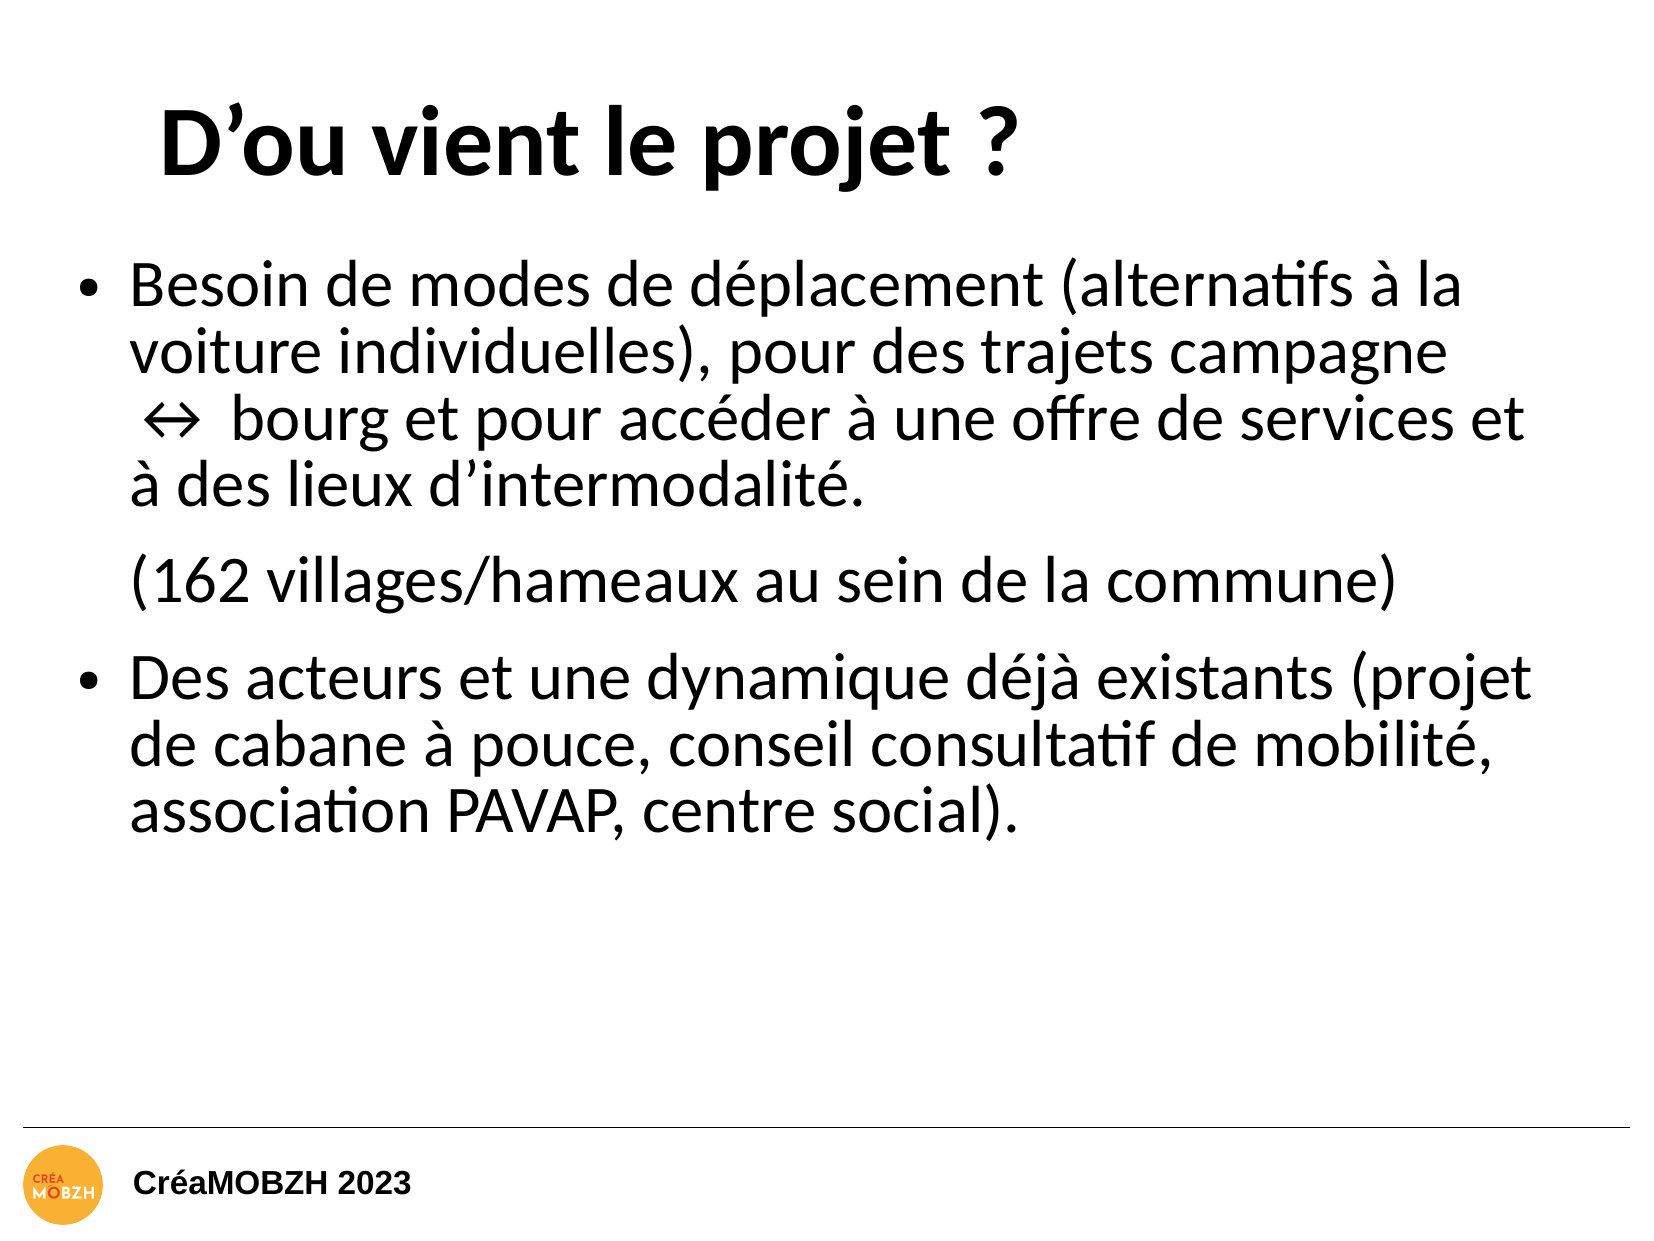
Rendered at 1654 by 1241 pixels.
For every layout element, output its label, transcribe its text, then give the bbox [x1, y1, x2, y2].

picture [23, 1145, 103, 1225]
text_box CréaMOBZH 2023 [118, 1157, 1040, 1210]
list Besoin de modes de déplacement (alternatifs à la voiture individuelles), pour des trajets campagne ↔ bourg et pour accéder à une offre de services et à des lieux d’intermodalité. (162 villages/hameaux au sein de la commune) Des acteurs et une dynamique déjà existants (projet de cabane à pouce, conseil consultatif de mobilité, association PAVAP, centre social). [59, 256, 1548, 1075]
title D’ou vient le projet ? [11, 47, 1347, 255]
